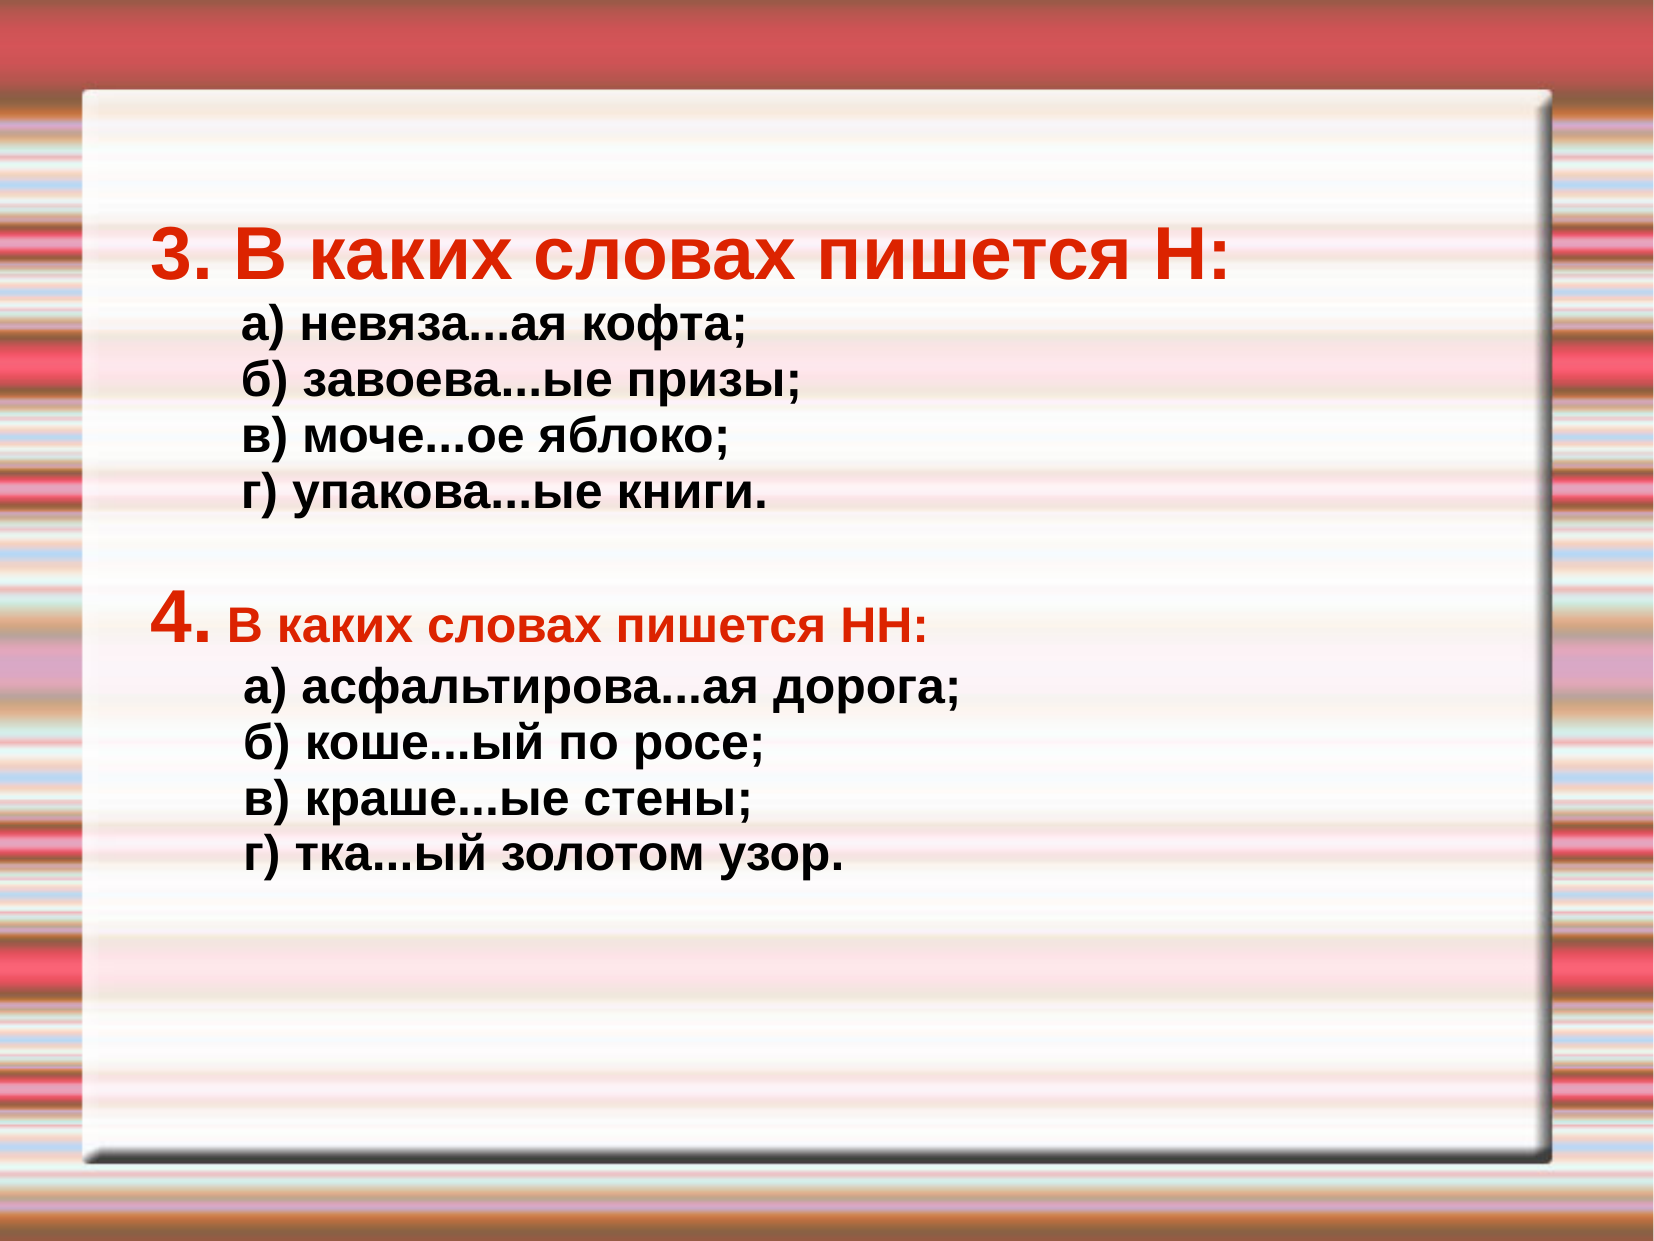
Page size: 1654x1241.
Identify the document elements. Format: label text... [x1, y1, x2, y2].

picture [0, 0, 1654, 1241]
text_box 3. В каких словах пишется Н: а) невяза...ая кофта; б) завоева...ые призы; в) моче...ое яблоко; г) упакова...ые книги. 4. В каких словах пишется НН: а) асфальтирова...ая дорога; б) коше...ый по росе; в) краше...ые стены; г) тка...ый золотом узор. [135, 204, 1249, 1060]
